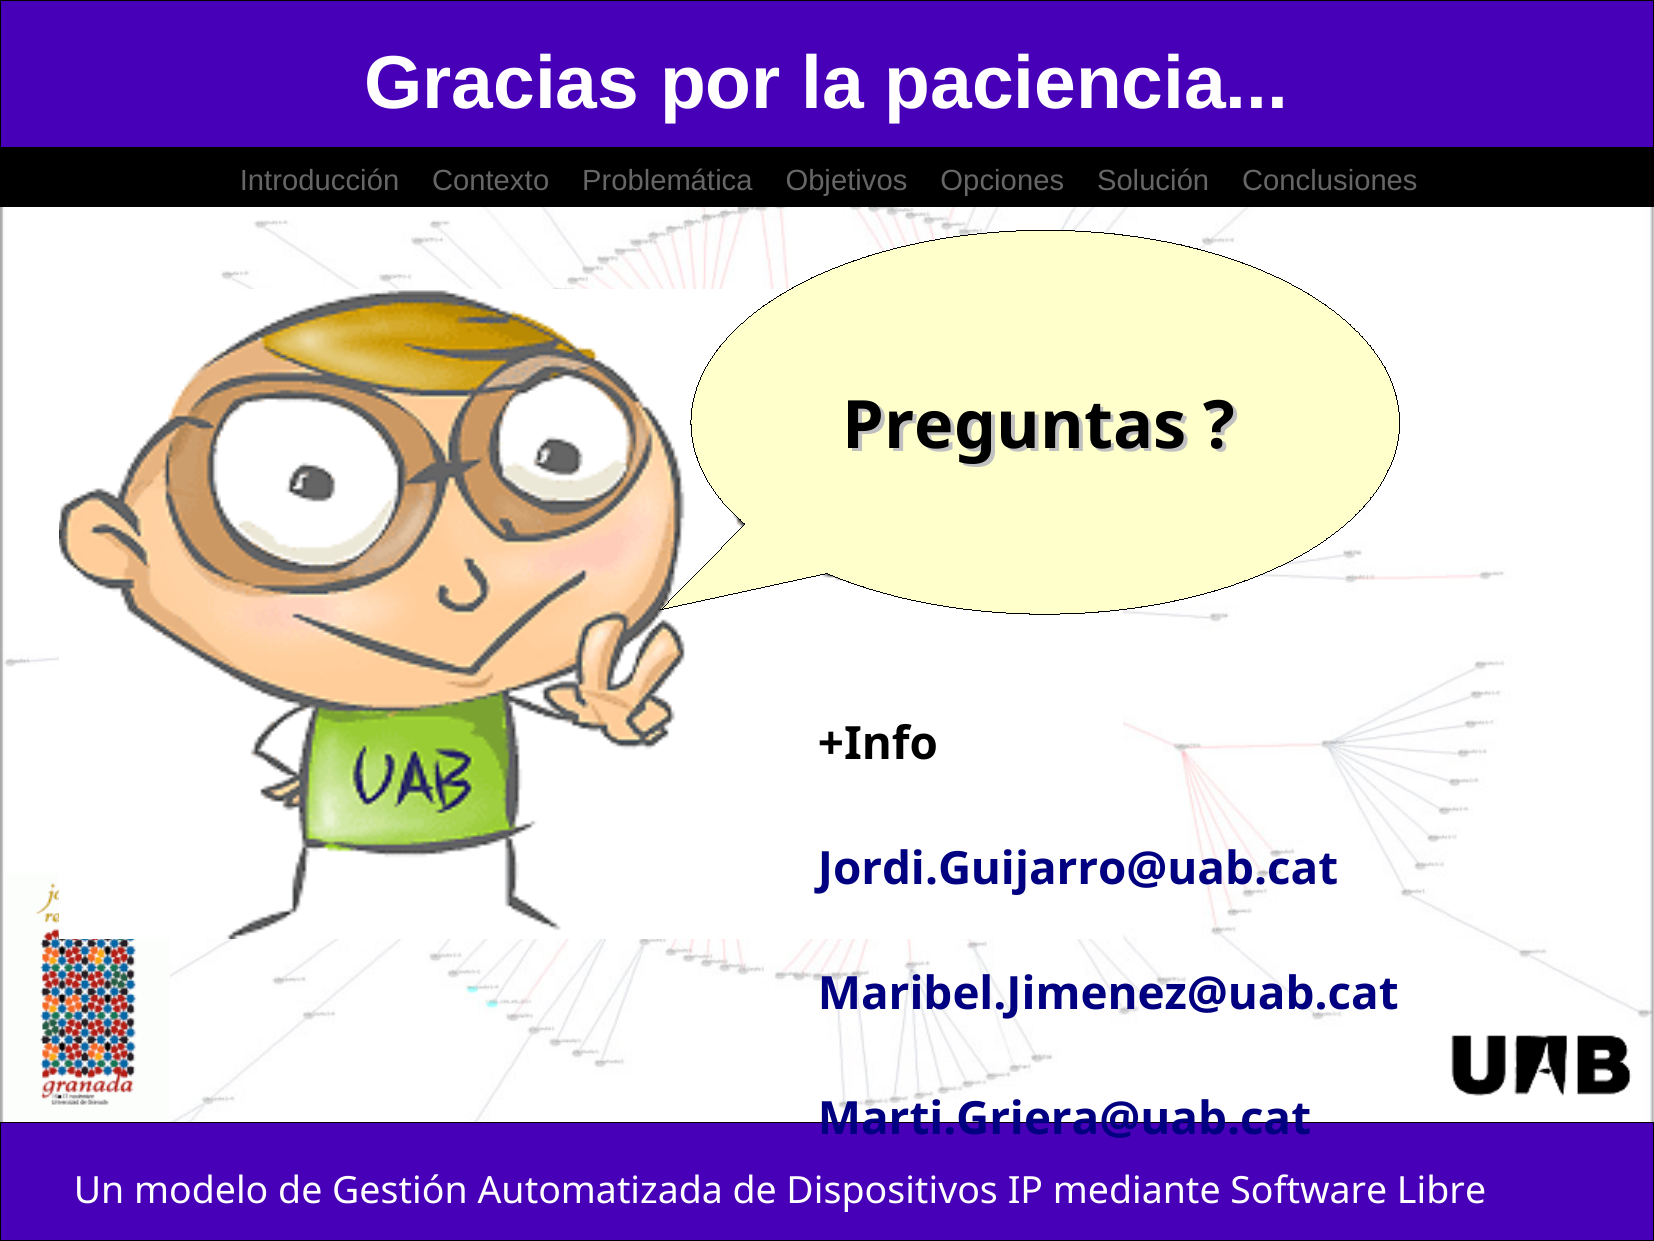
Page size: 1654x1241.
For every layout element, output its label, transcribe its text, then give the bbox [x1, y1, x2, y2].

text_box Preguntas ? [660, 230, 1400, 615]
picture [0, 284, 1654, 1122]
title Gracias por la paciencia... [82, 11, 1571, 154]
title Introducción Contexto Problemática Objetivos Opciones Solución Conclusiones [0, 76, 1654, 284]
text_box +Info Jordi.Guijarro@uab.cat Maribel.Jimenez@uab.cat Marti.Griera@uab.cat [814, 702, 1495, 1150]
